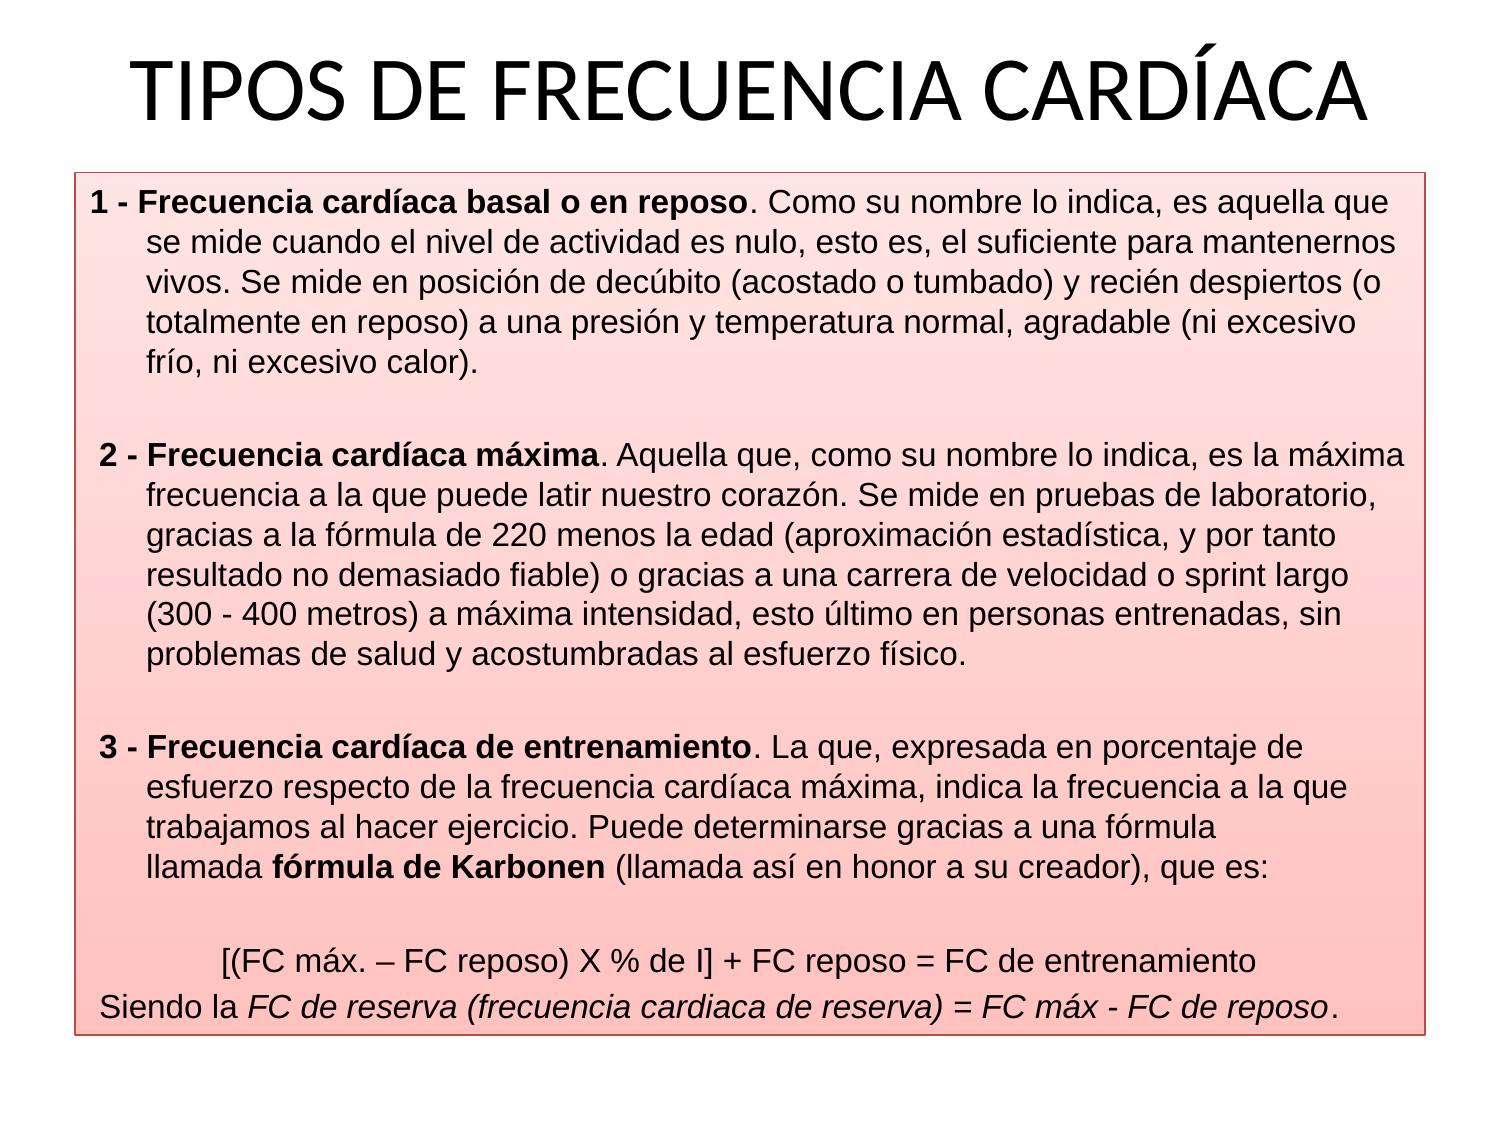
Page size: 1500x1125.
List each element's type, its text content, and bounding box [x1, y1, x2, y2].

text_box TIPOS DE FRECUENCIA CARDÍACA [75, 7, 1425, 161]
text_box 1 - Frecuencia cardíaca basal o en reposo. Como su nombre lo indica, es aquella que se mide cuando el nivel de actividad es nulo, esto es, el suficiente para mantenernos vivos. Se mide en posición de decúbito (acostado o tumbado) y recién despiertos (o totalmente en reposo) a una presión y temperatura normal, agradable (ni excesivo frío, ni excesivo calor). 2 - Frecuencia cardíaca máxima. Aquella que, como su nombre lo indica, es la máxima frecuencia a la que puede latir nuestro corazón. Se mide en pruebas de laboratorio, gracias a la fórmula de 220 menos la edad (aproximación estadística, y por tanto resultado no demasiado fiable) o gracias a una carrera de velocidad o sprint largo (300 - 400 metros) a máxima intensidad, esto último en personas entrenadas, sin problemas de salud y acostumbradas al esfuerzo físico. 3 - Frecuencia cardíaca de entrenamiento. La que, expresada en porcentaje de esfuerzo respecto de la frecuencia cardíaca máxima, indica la frecuencia a la que trabajamos al hacer ejercicio. Puede determinarse gracias a una fórmula llamada fórmula de Karbonen (llamada así en honor a su creador), que es: [(FC máx. – FC reposo) X % de I] + FC reposo = FC de entrenamiento Siendo la FC de reserva (frecuencia cardiaca de reserva) = FC máx - FC de reposo. [75, 172, 1425, 1035]
